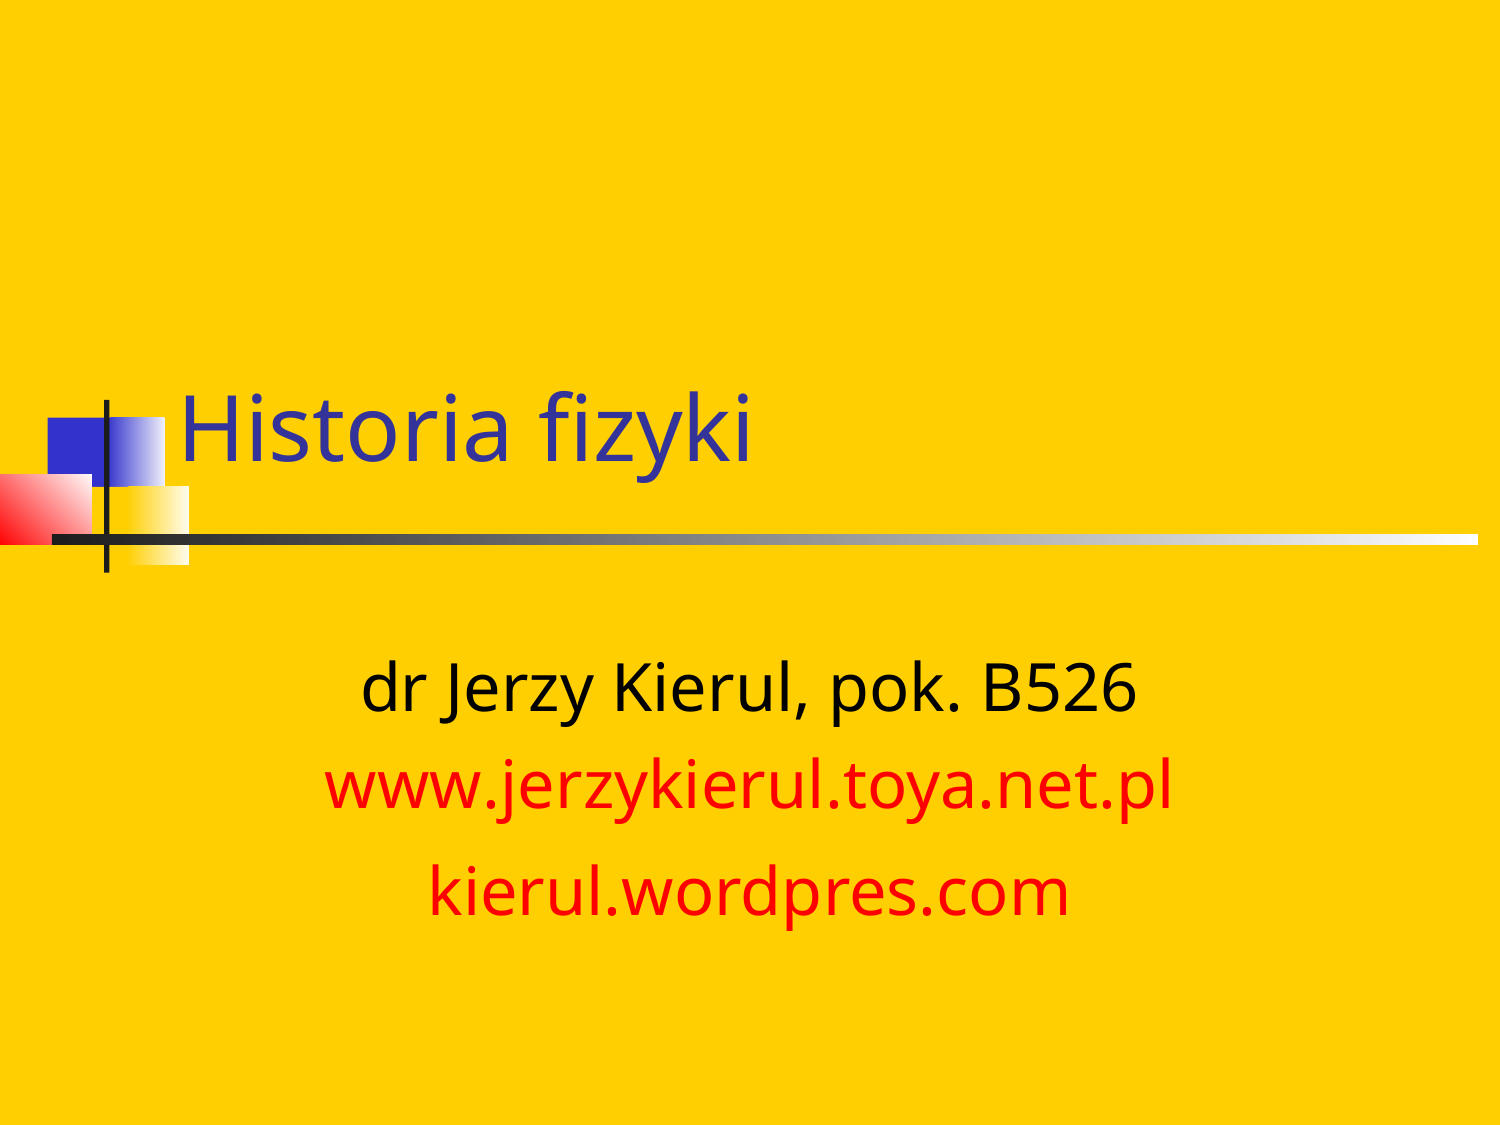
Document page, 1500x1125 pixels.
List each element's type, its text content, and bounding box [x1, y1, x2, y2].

subtitle dr Jerzy Kierul, pok. B526 www.jerzykierul.toya.net.pl kierul.wordpres.com [225, 637, 1276, 927]
title Historia fizyki [162, 299, 1438, 488]
